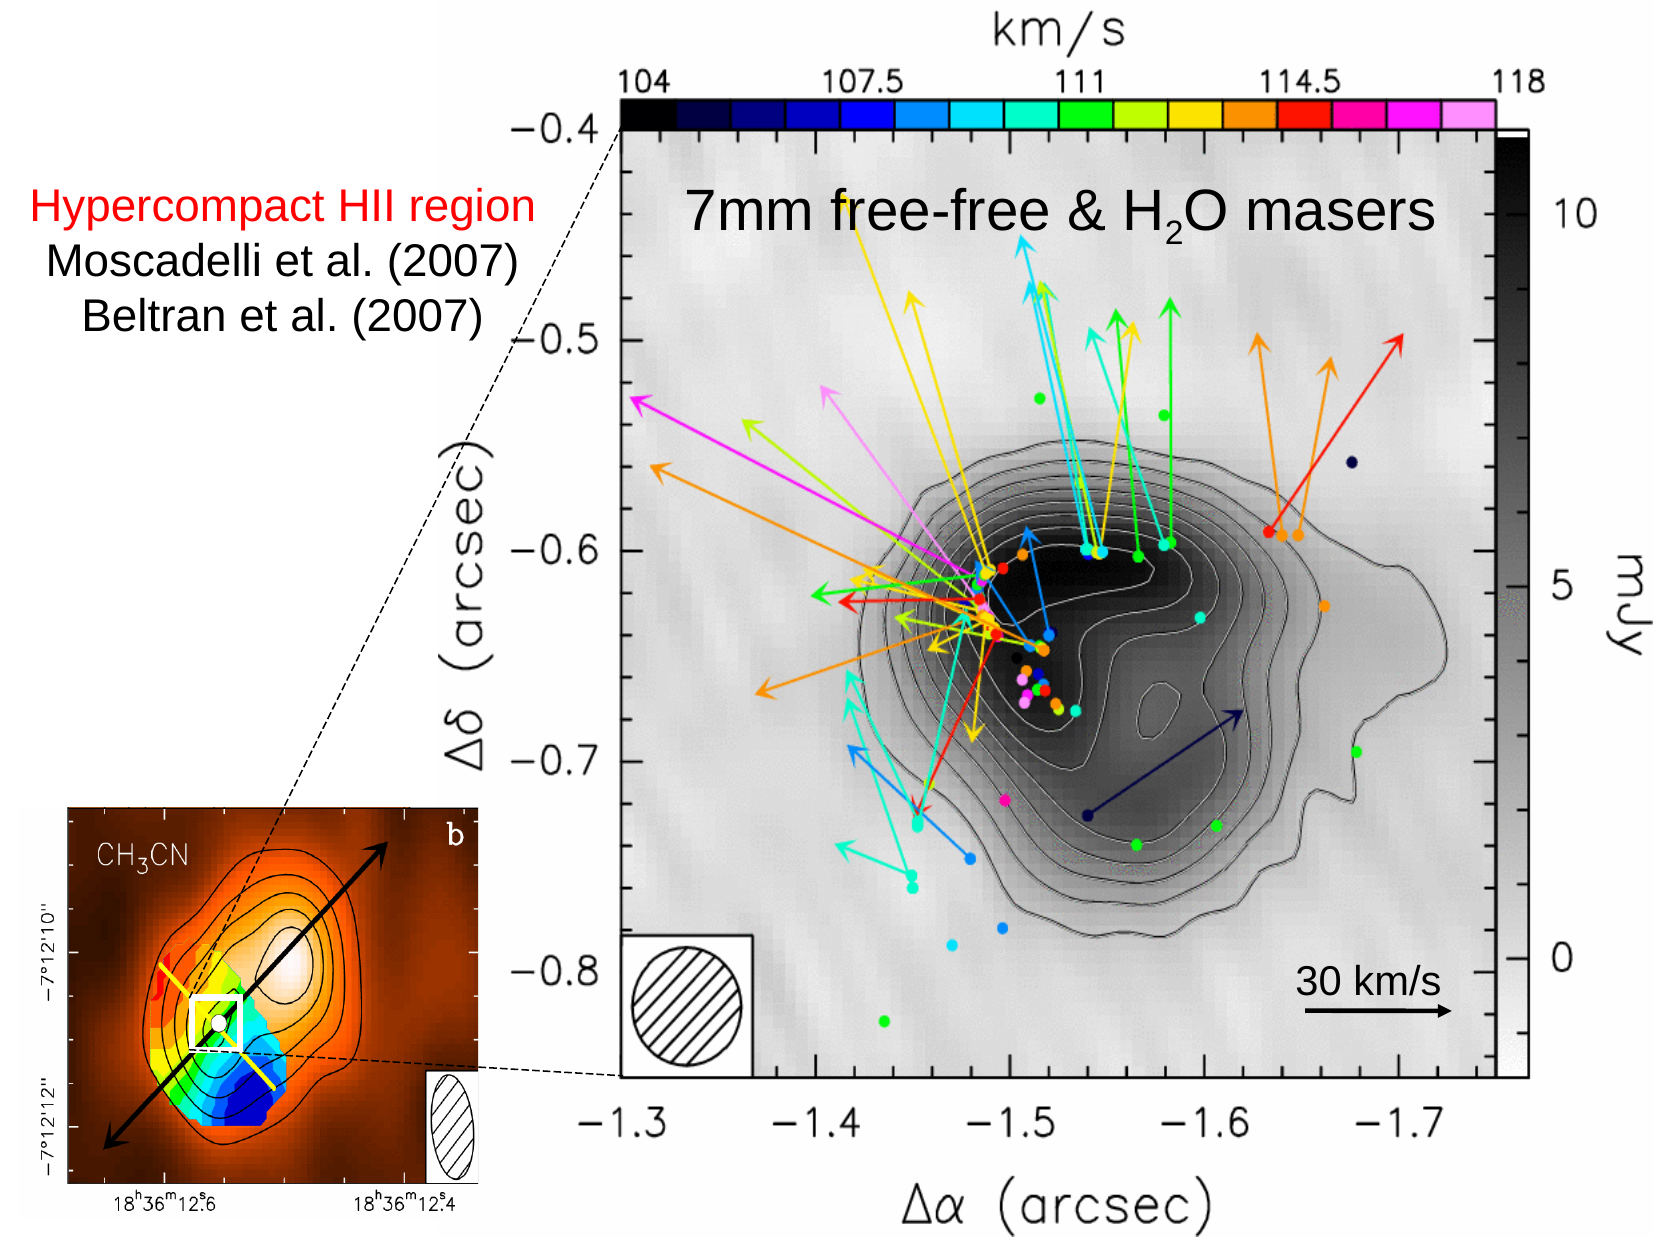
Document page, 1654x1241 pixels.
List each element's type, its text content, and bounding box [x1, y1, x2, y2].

text_box 7mm free-free & H2O masers [670, 163, 1452, 260]
text_box 30 km/s [1280, 945, 1457, 1012]
picture [19, 0, 1653, 1237]
text_box Hypercompact HII region Moscadelli et al. (2007) Beltran et al. (2007) [14, 168, 552, 349]
